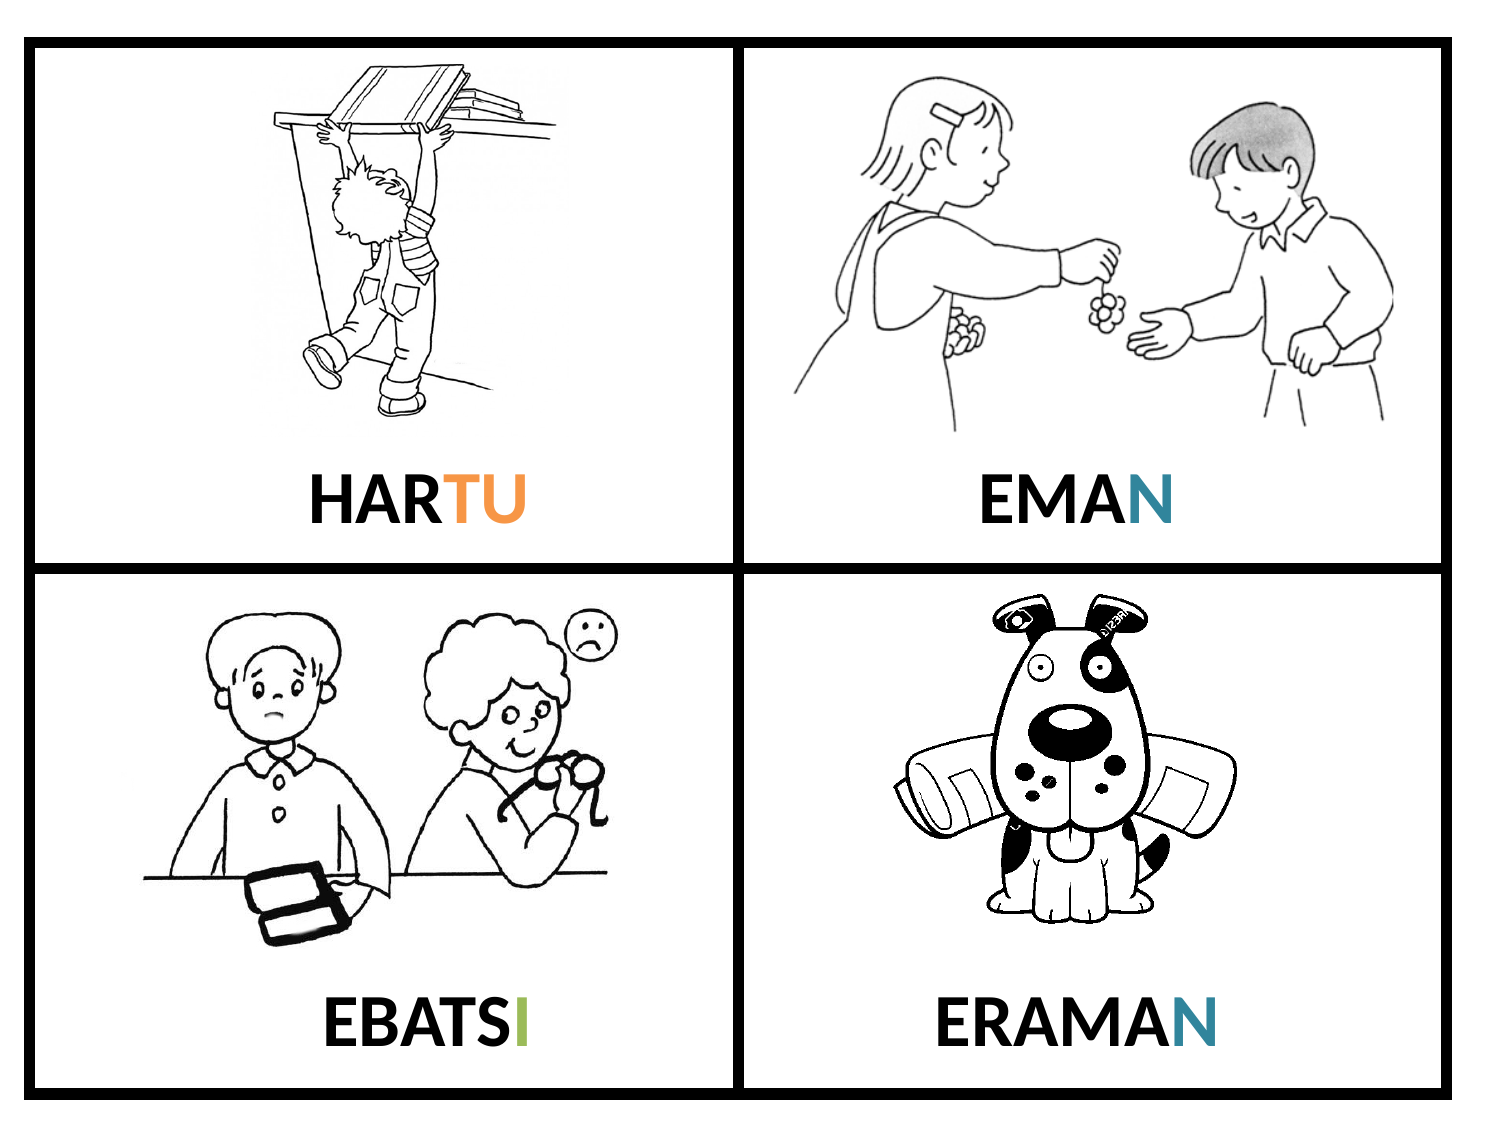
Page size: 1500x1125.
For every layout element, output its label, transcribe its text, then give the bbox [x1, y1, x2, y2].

picture [767, 64, 1396, 438]
text_box HARTU [293, 440, 545, 546]
text_box EMAN [963, 440, 1191, 546]
table_cell [35, 574, 733, 1088]
picture [251, 64, 569, 437]
table_cell [744, 574, 1441, 1088]
table_header [744, 48, 1441, 563]
picture [893, 594, 1237, 929]
picture [99, 574, 643, 950]
table_header [35, 48, 733, 563]
text_box ERAMAN [919, 964, 1235, 1069]
text_box EBATSI [307, 964, 547, 1069]
